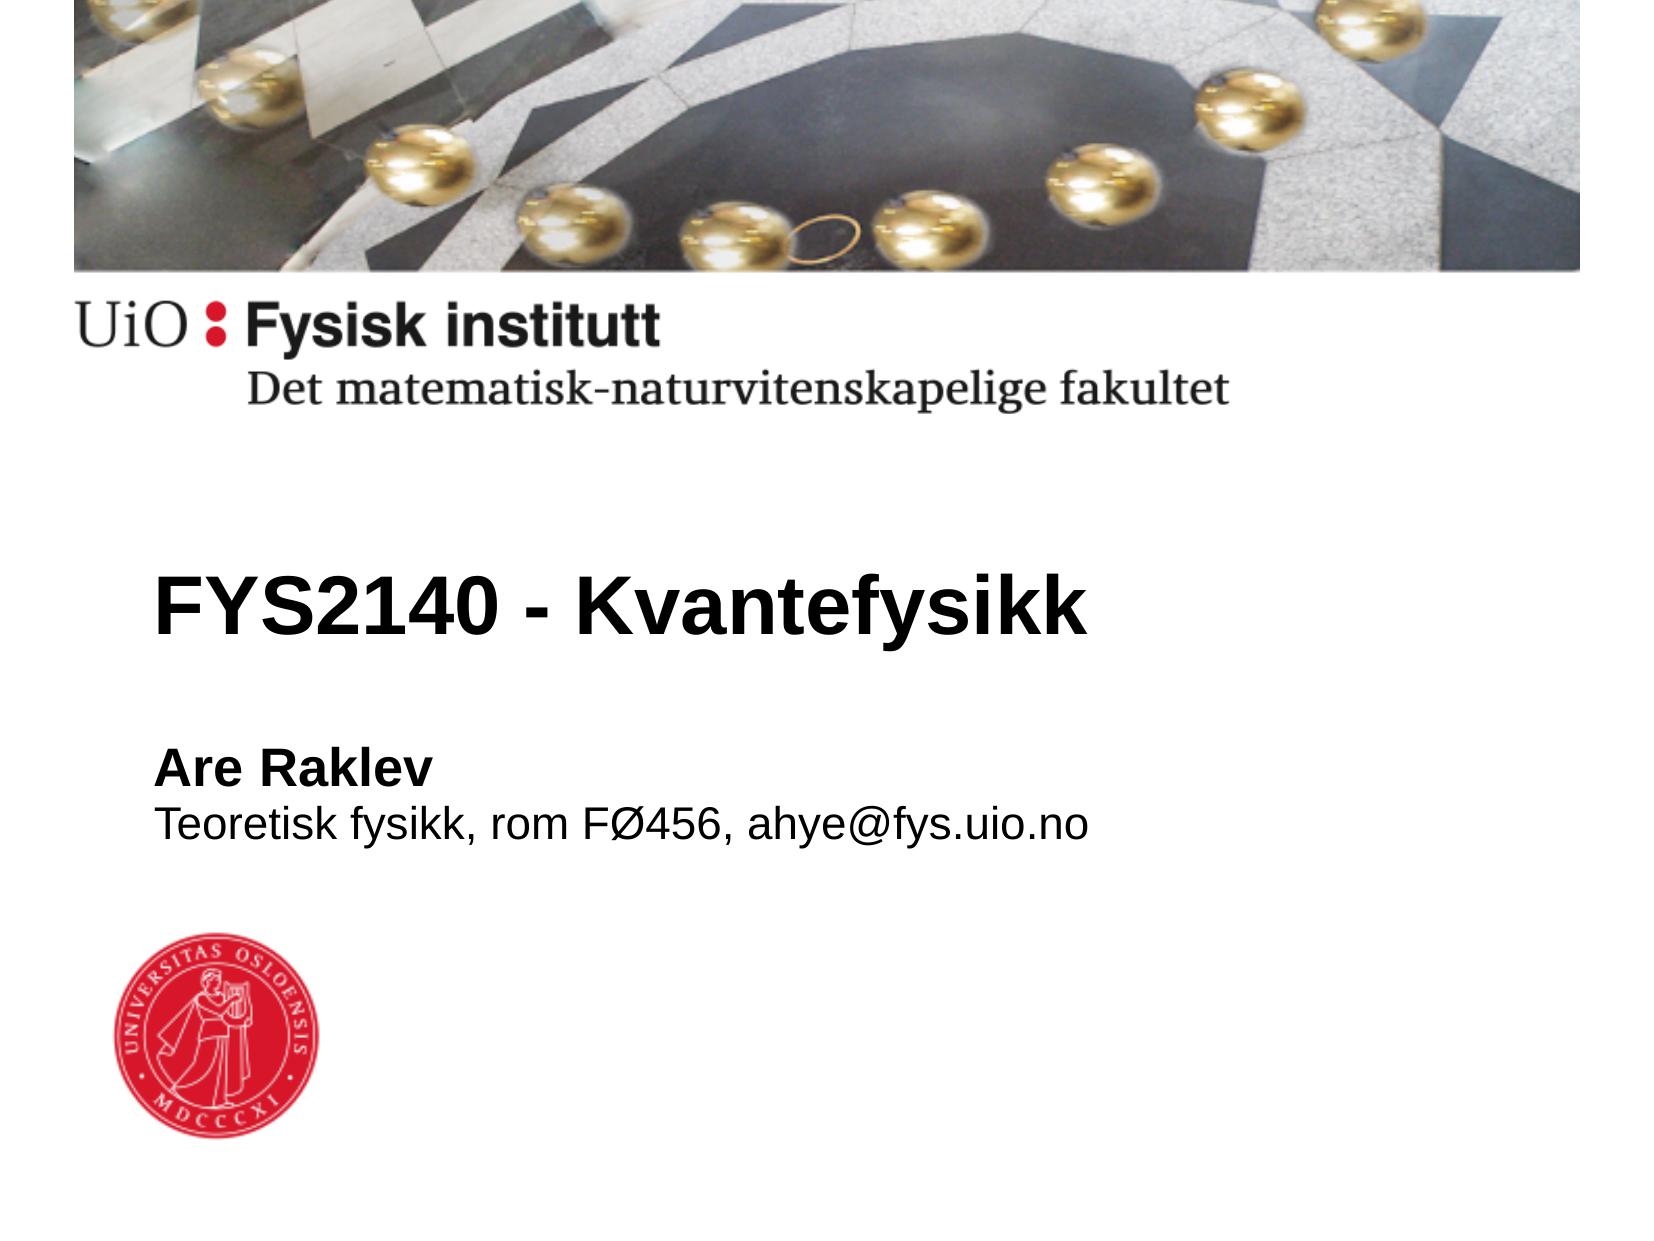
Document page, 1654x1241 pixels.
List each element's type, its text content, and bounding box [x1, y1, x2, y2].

picture [72, 292, 1238, 420]
picture [74, 0, 1580, 280]
subtitle FYS2140 - Kvantefysikk [153, 545, 1418, 666]
picture [109, 927, 326, 1147]
title Are Raklev Teoretisk fysikk, rom FØ456, ahye@fys.uio.no [153, 725, 1500, 862]
